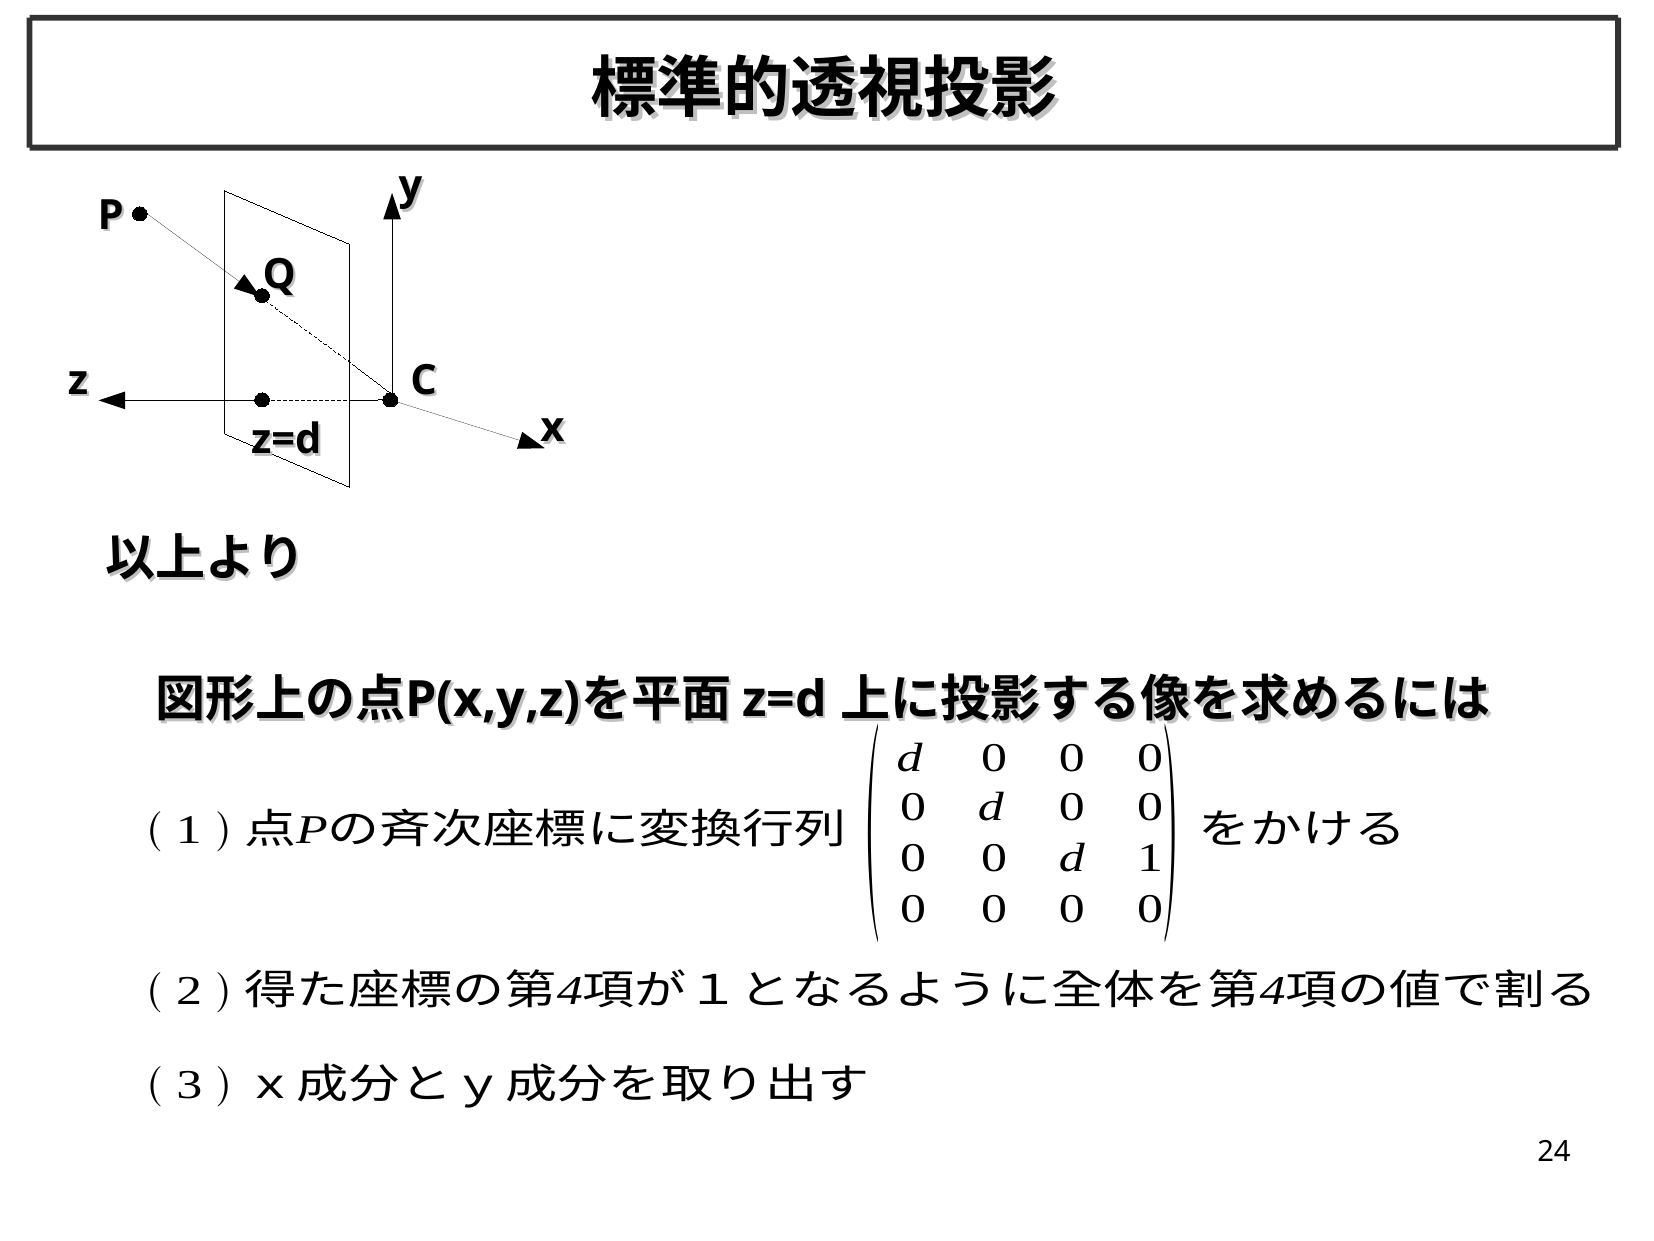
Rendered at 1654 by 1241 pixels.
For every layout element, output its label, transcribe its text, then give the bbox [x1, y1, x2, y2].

text_box [254, 392, 270, 401]
text_box z [53, 342, 130, 414]
text_box z=d [236, 401, 343, 473]
text_box y [383, 147, 461, 219]
text_box P [82, 177, 160, 249]
chart [124, 968, 1613, 1016]
text_box [382, 393, 395, 407]
text_box x [525, 389, 603, 461]
text_box 標準的透視投影 [29, 17, 1619, 148]
text_box Q [248, 236, 325, 308]
chart [124, 1063, 883, 1110]
text_box 以上より 図形上の点P(x,y,z)を平面 z=d 上に投影する像を求めるには [90, 510, 1385, 687]
text_box C [395, 342, 473, 414]
chart [124, 720, 1420, 942]
